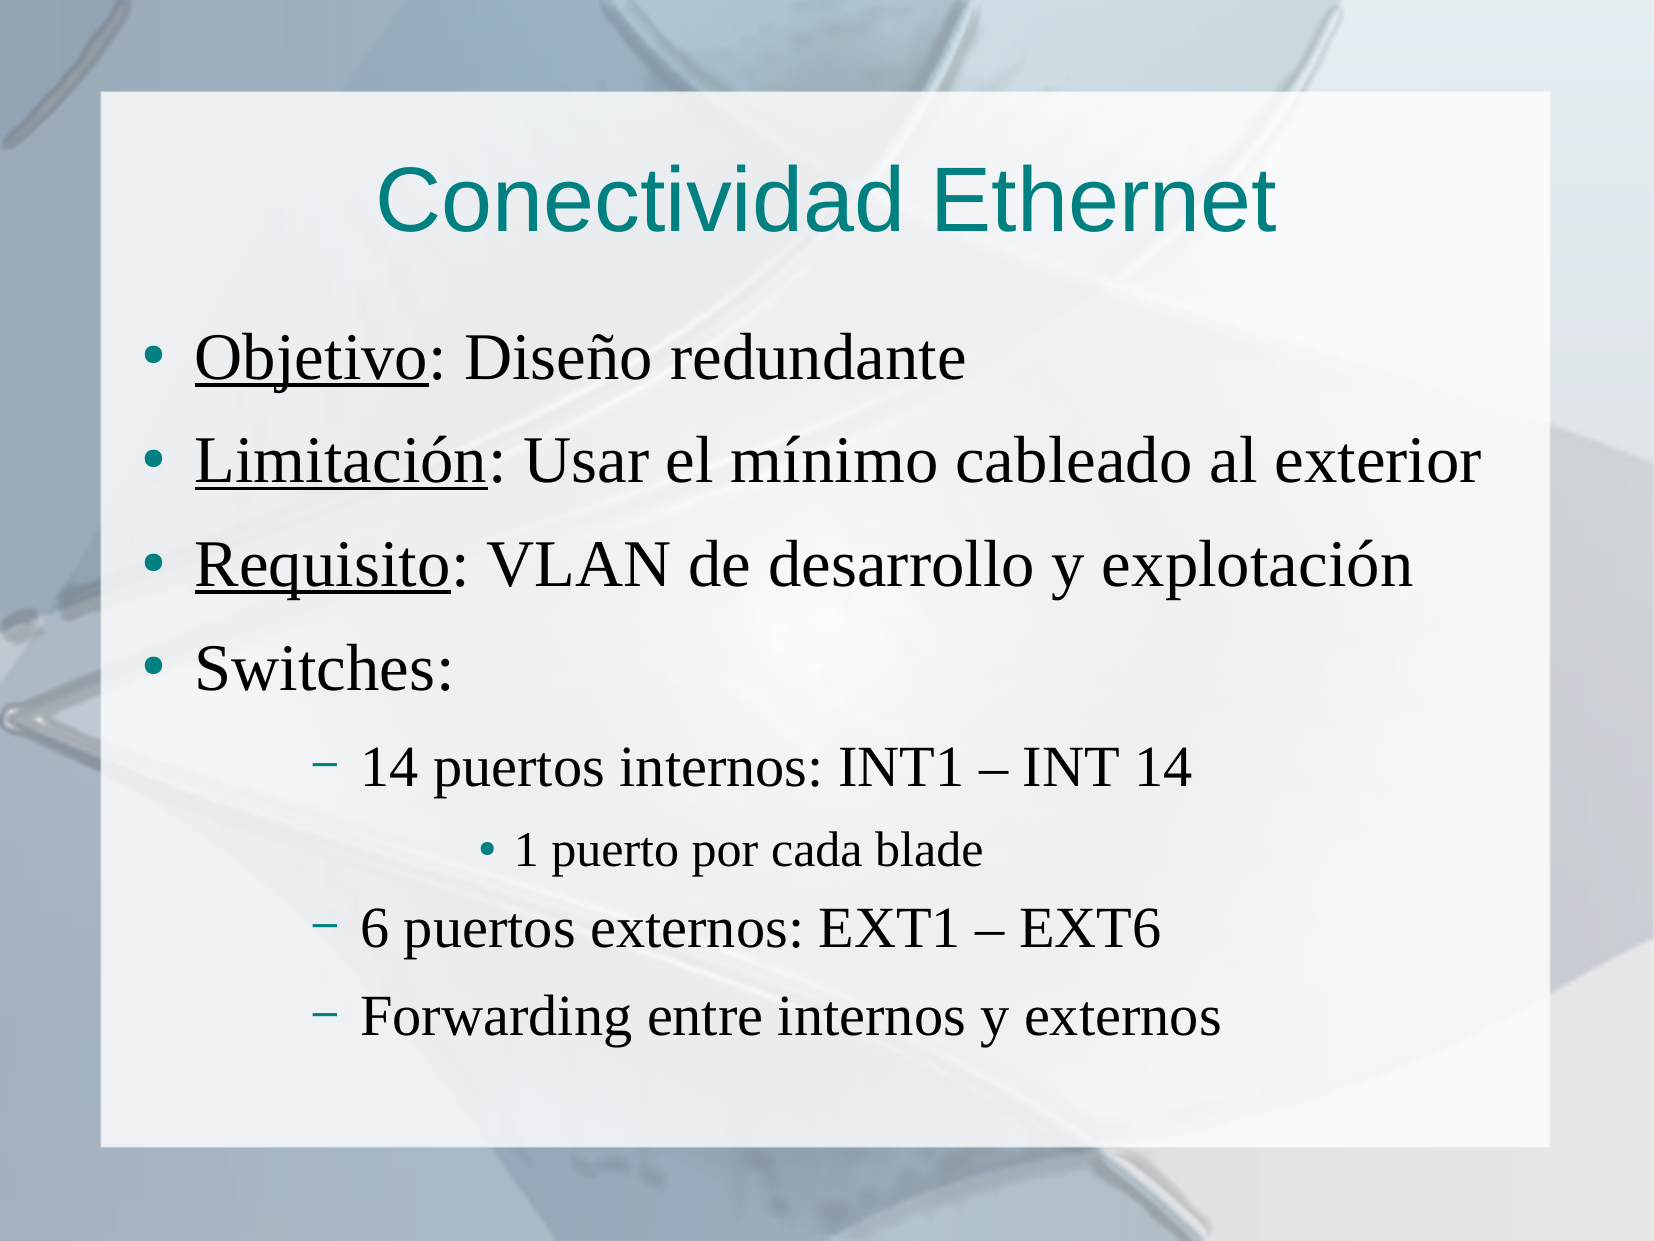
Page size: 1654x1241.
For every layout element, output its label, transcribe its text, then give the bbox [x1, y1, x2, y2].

picture [0, 0, 1654, 1241]
list Objetivo: Diseño redundante Limitación: Usar el mínimo cableado al exterior Requisito: VLAN de desarrollo y explotación Switches: 14 puertos internos: INT1 – INT 14 1 puerto por cada blade 6 puertos externos: EXT1 – EXT6 Forwarding entre internos y externos [124, 319, 1489, 1124]
title Conectividad Ethernet [118, 104, 1536, 297]
